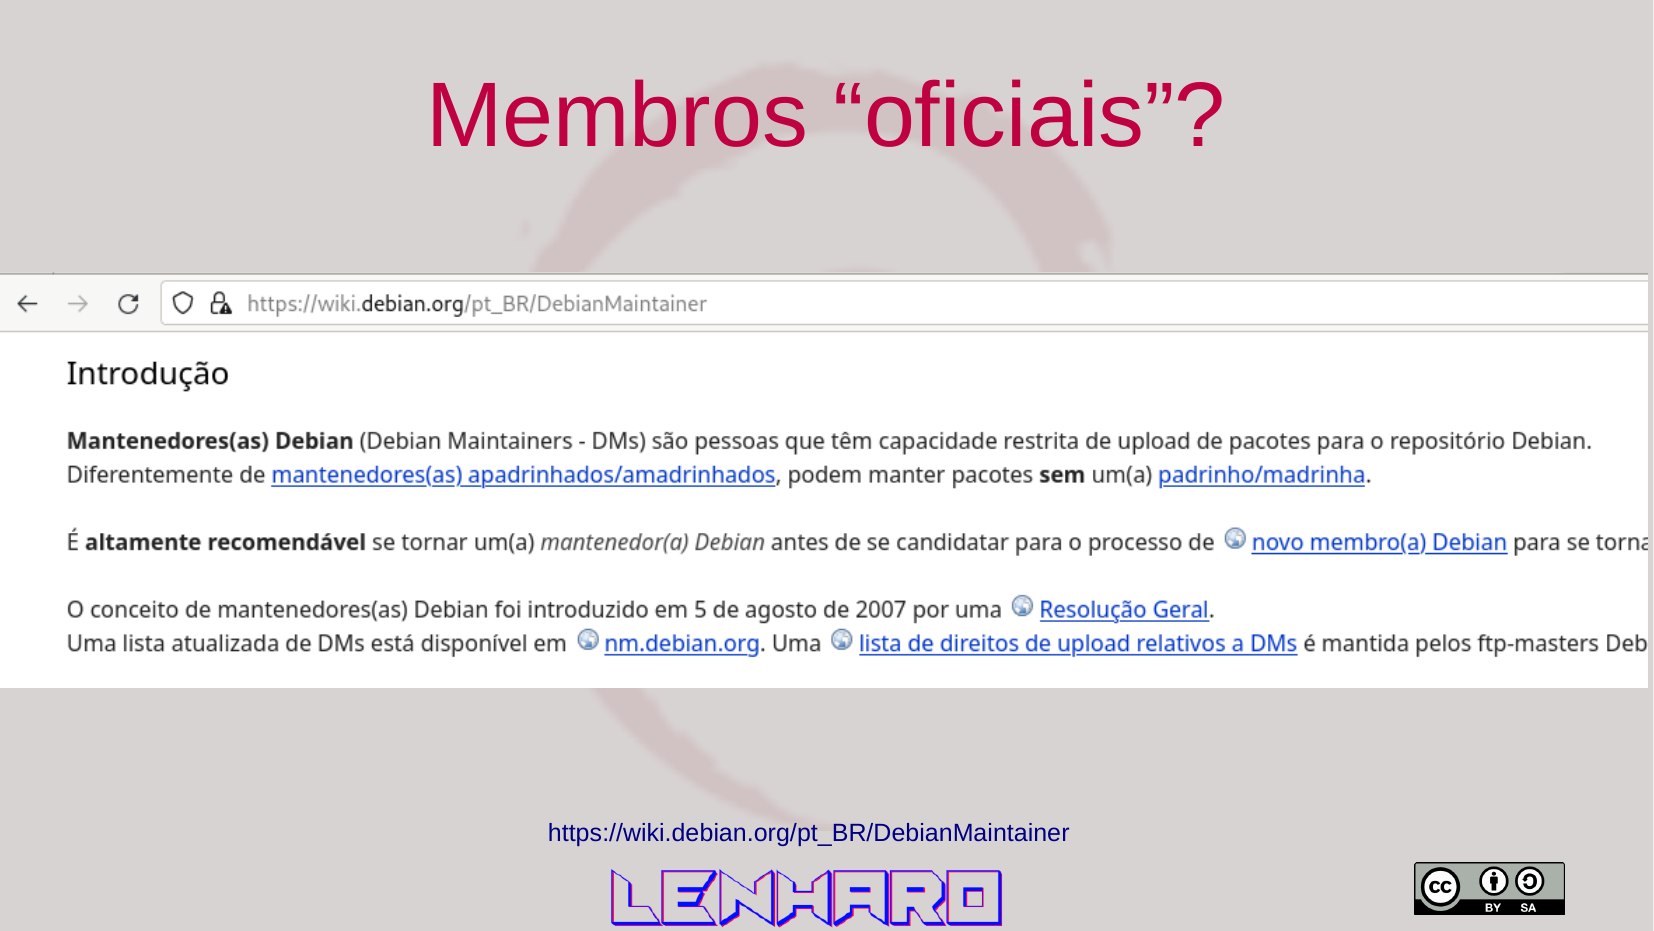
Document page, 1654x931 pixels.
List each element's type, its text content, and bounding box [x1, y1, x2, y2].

title Membros “oficiais”? [82, 37, 1571, 193]
picture [0, 0, 1654, 931]
text_box https://wiki.debian.org/pt_BR/DebianMaintainer [59, 811, 1560, 854]
